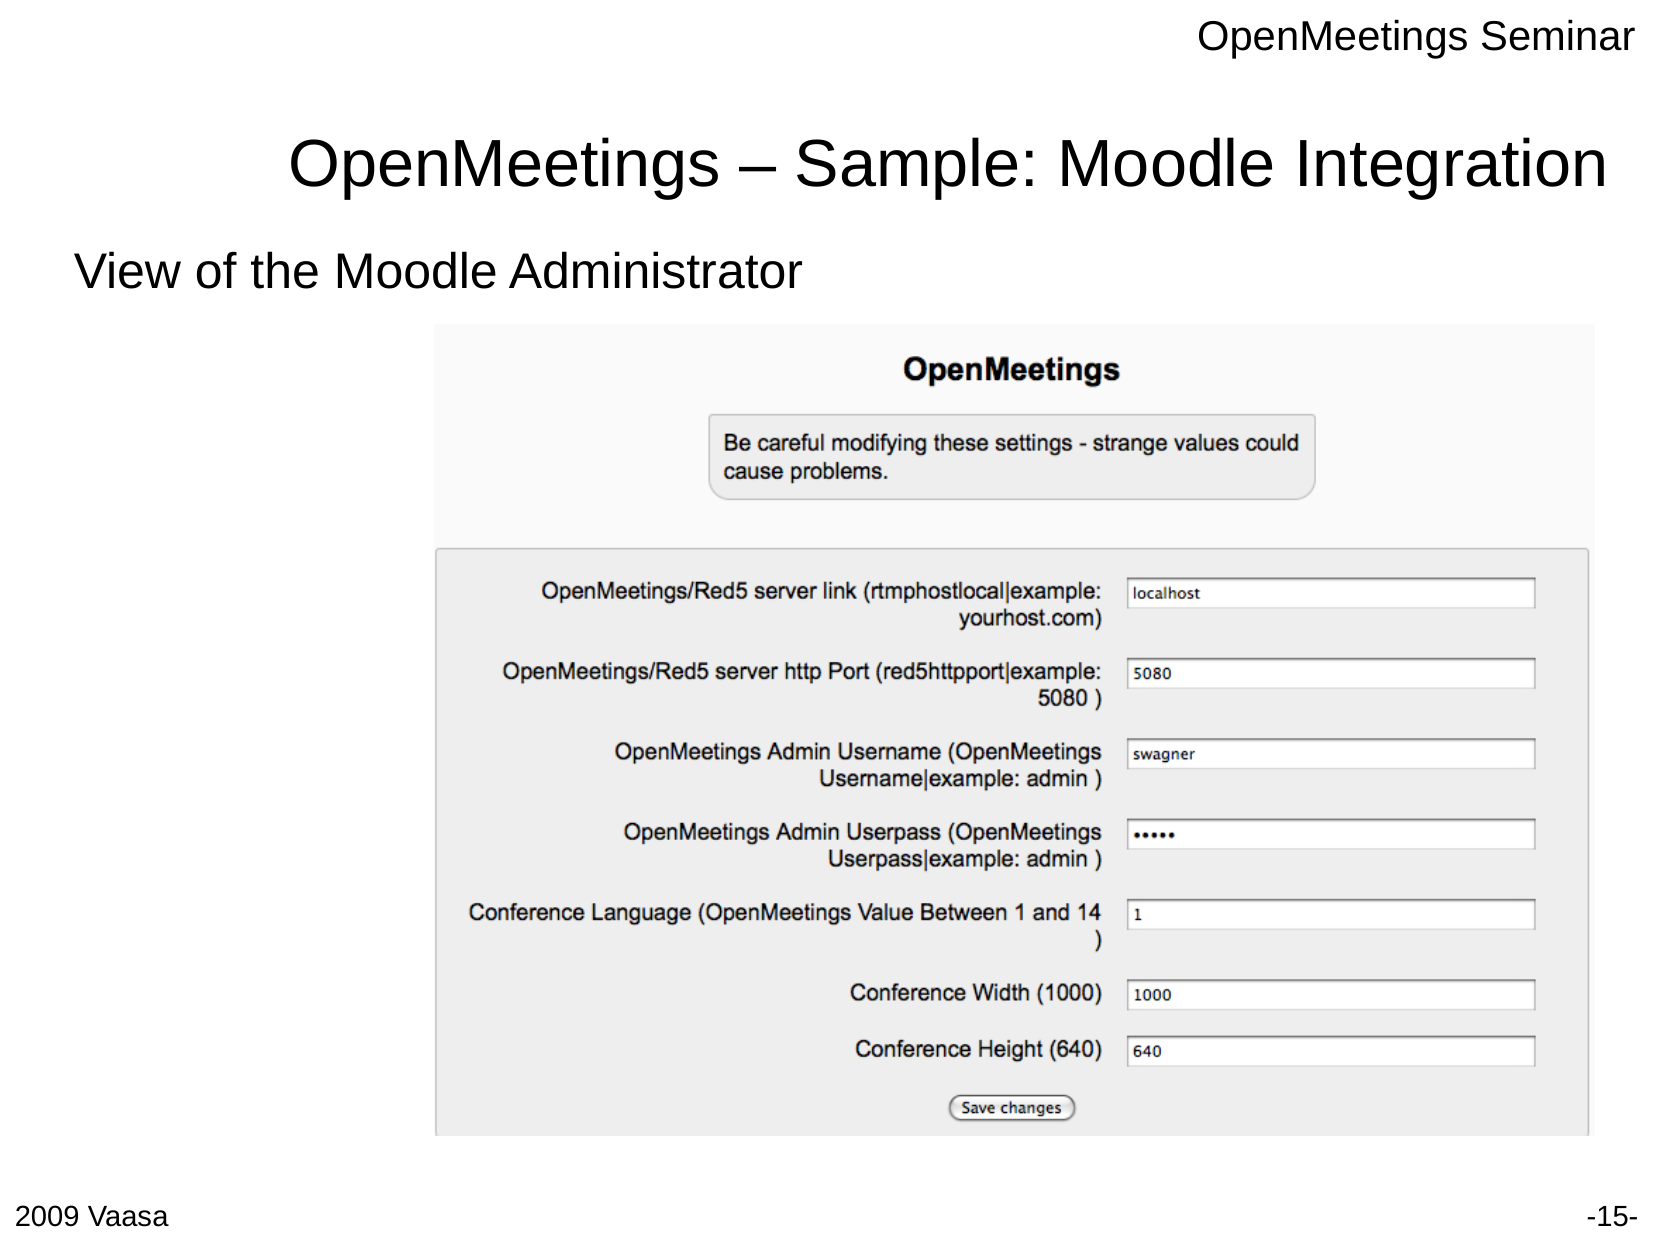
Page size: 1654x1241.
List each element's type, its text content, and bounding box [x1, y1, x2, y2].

title OpenMeetings Seminar [915, 5, 1636, 65]
text_box -15- [1181, 1192, 1654, 1241]
text_box OpenMeetings – Sample: Moodle Integration [88, 118, 1625, 208]
text_box 2009 Vaasa [0, 1192, 473, 1241]
picture [434, 324, 1595, 1136]
text_box View of the Moodle Administrator [59, 236, 916, 307]
